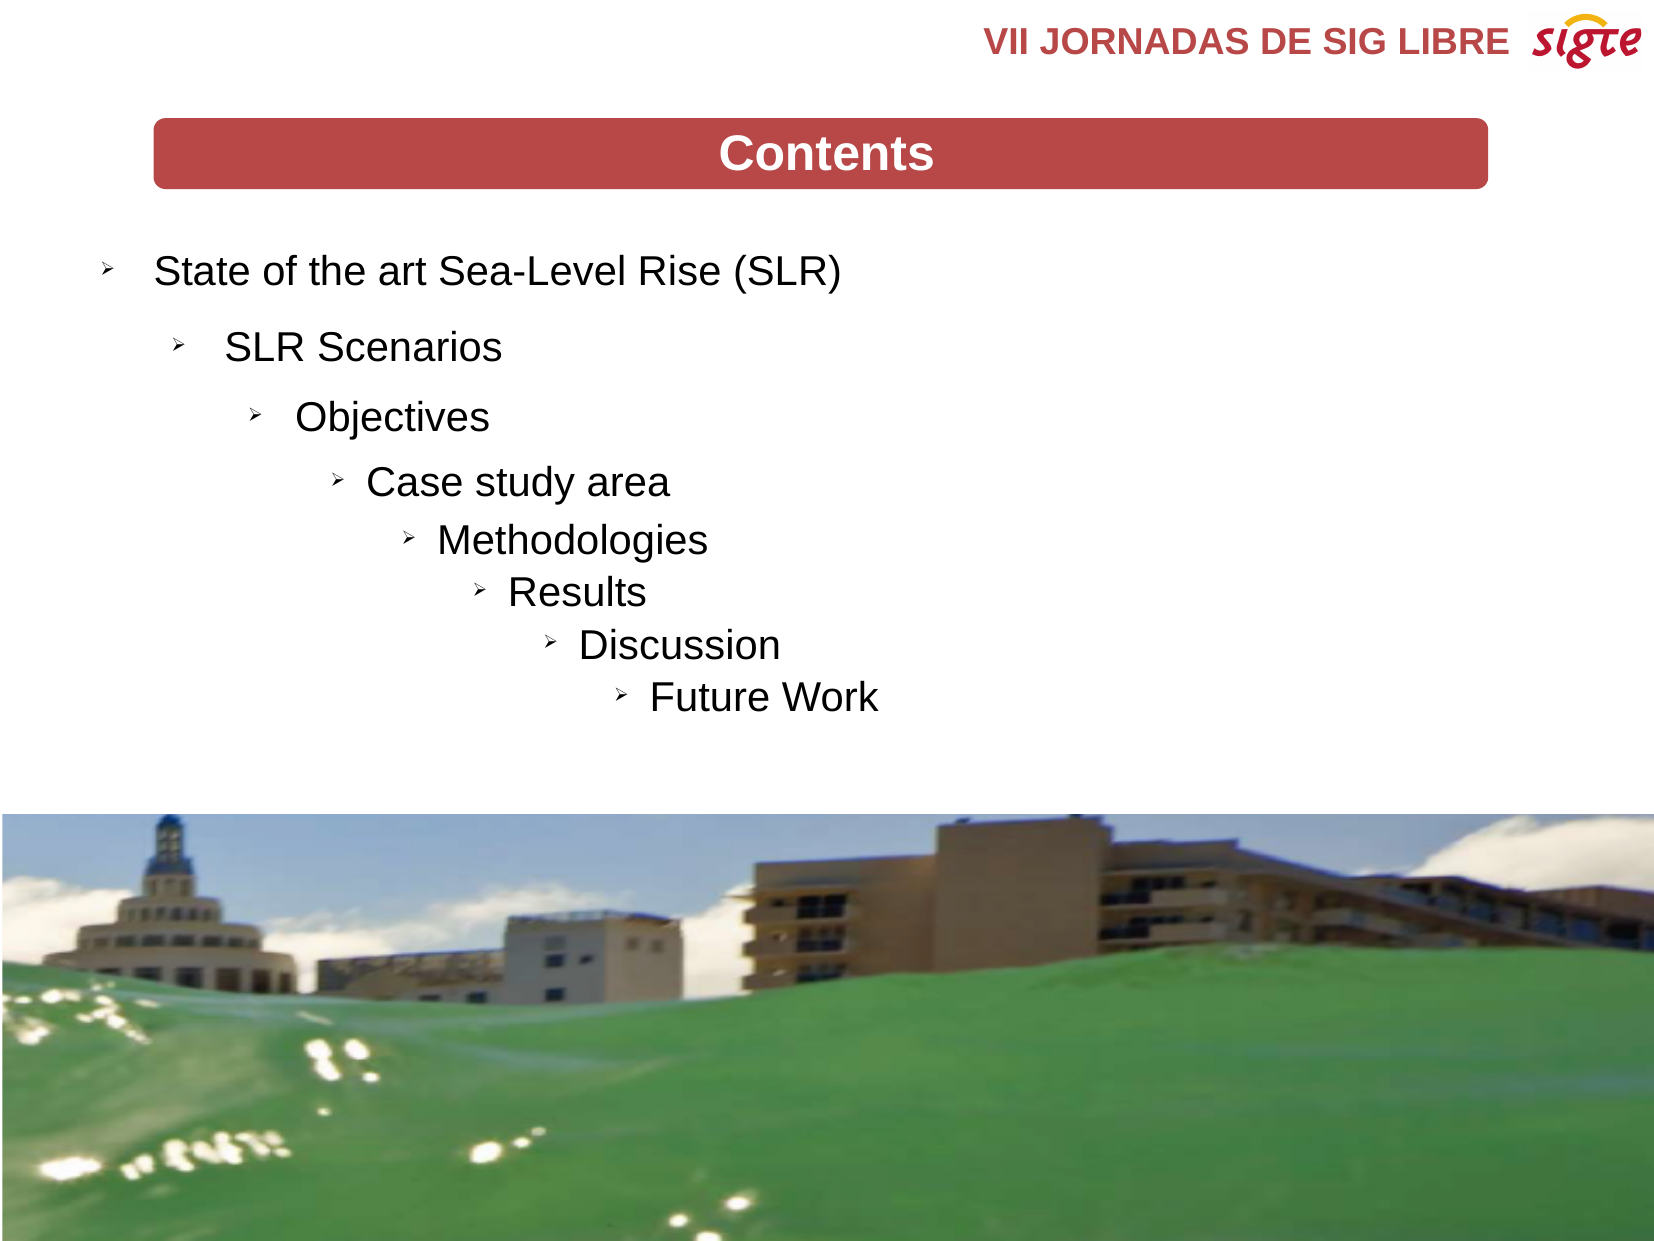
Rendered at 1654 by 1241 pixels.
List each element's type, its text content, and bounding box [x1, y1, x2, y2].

title Contents [82, 49, 1571, 257]
picture [2, 814, 1654, 1241]
text_box VII JORNADAS DE SIG LIBRE [968, 12, 1524, 71]
picture [1528, 11, 1644, 71]
list State of the art Sea-Level Rise (SLR) SLR Scenarios Objectives Case study area Methodologies Results Discussion Future Work [82, 248, 1538, 768]
